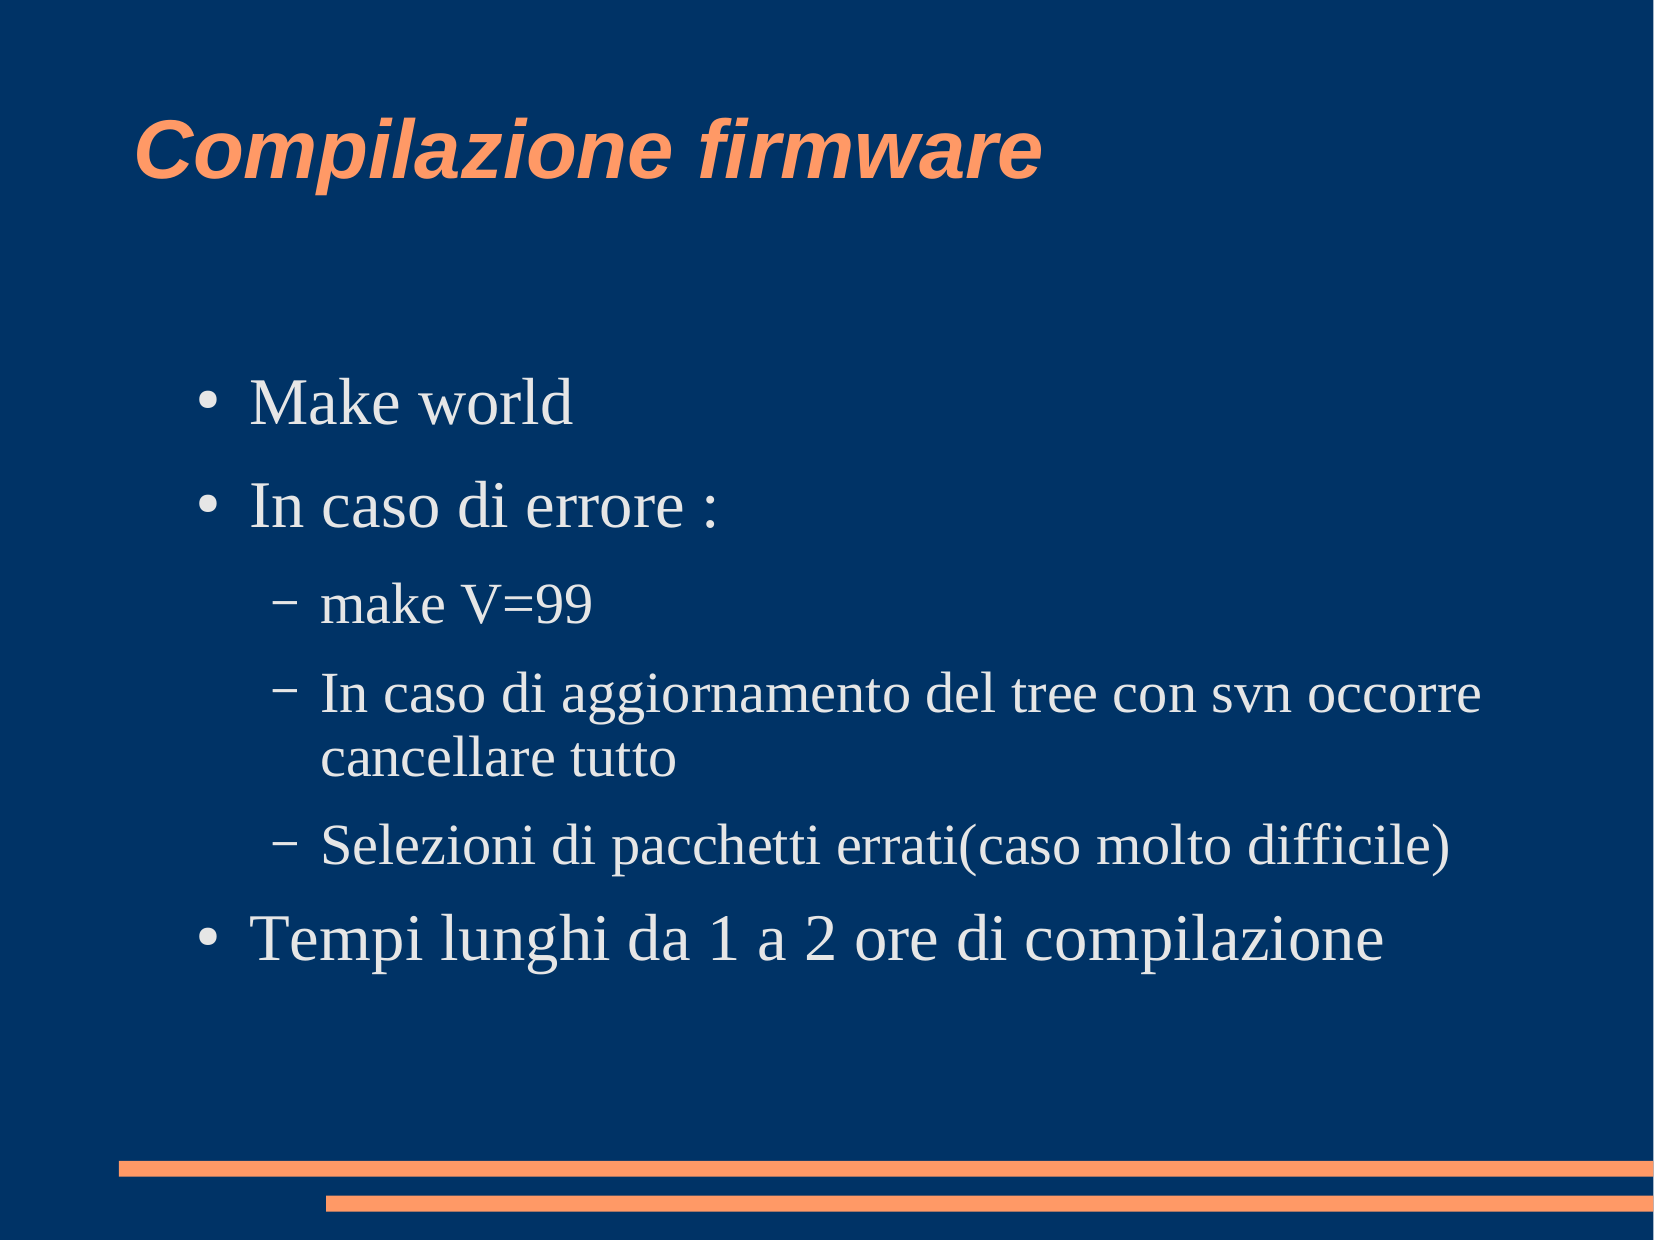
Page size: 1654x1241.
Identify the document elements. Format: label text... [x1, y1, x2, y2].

list Make world In caso di errore : make V=99 In caso di aggiornamento del tree con svn occorre cancellare tutto Selezioni di pacchetti errati(caso molto difficile) Tempi lunghi da 1 a 2 ore di compilazione [178, 364, 1570, 1147]
title Compilazione firmware [121, 46, 1534, 254]
